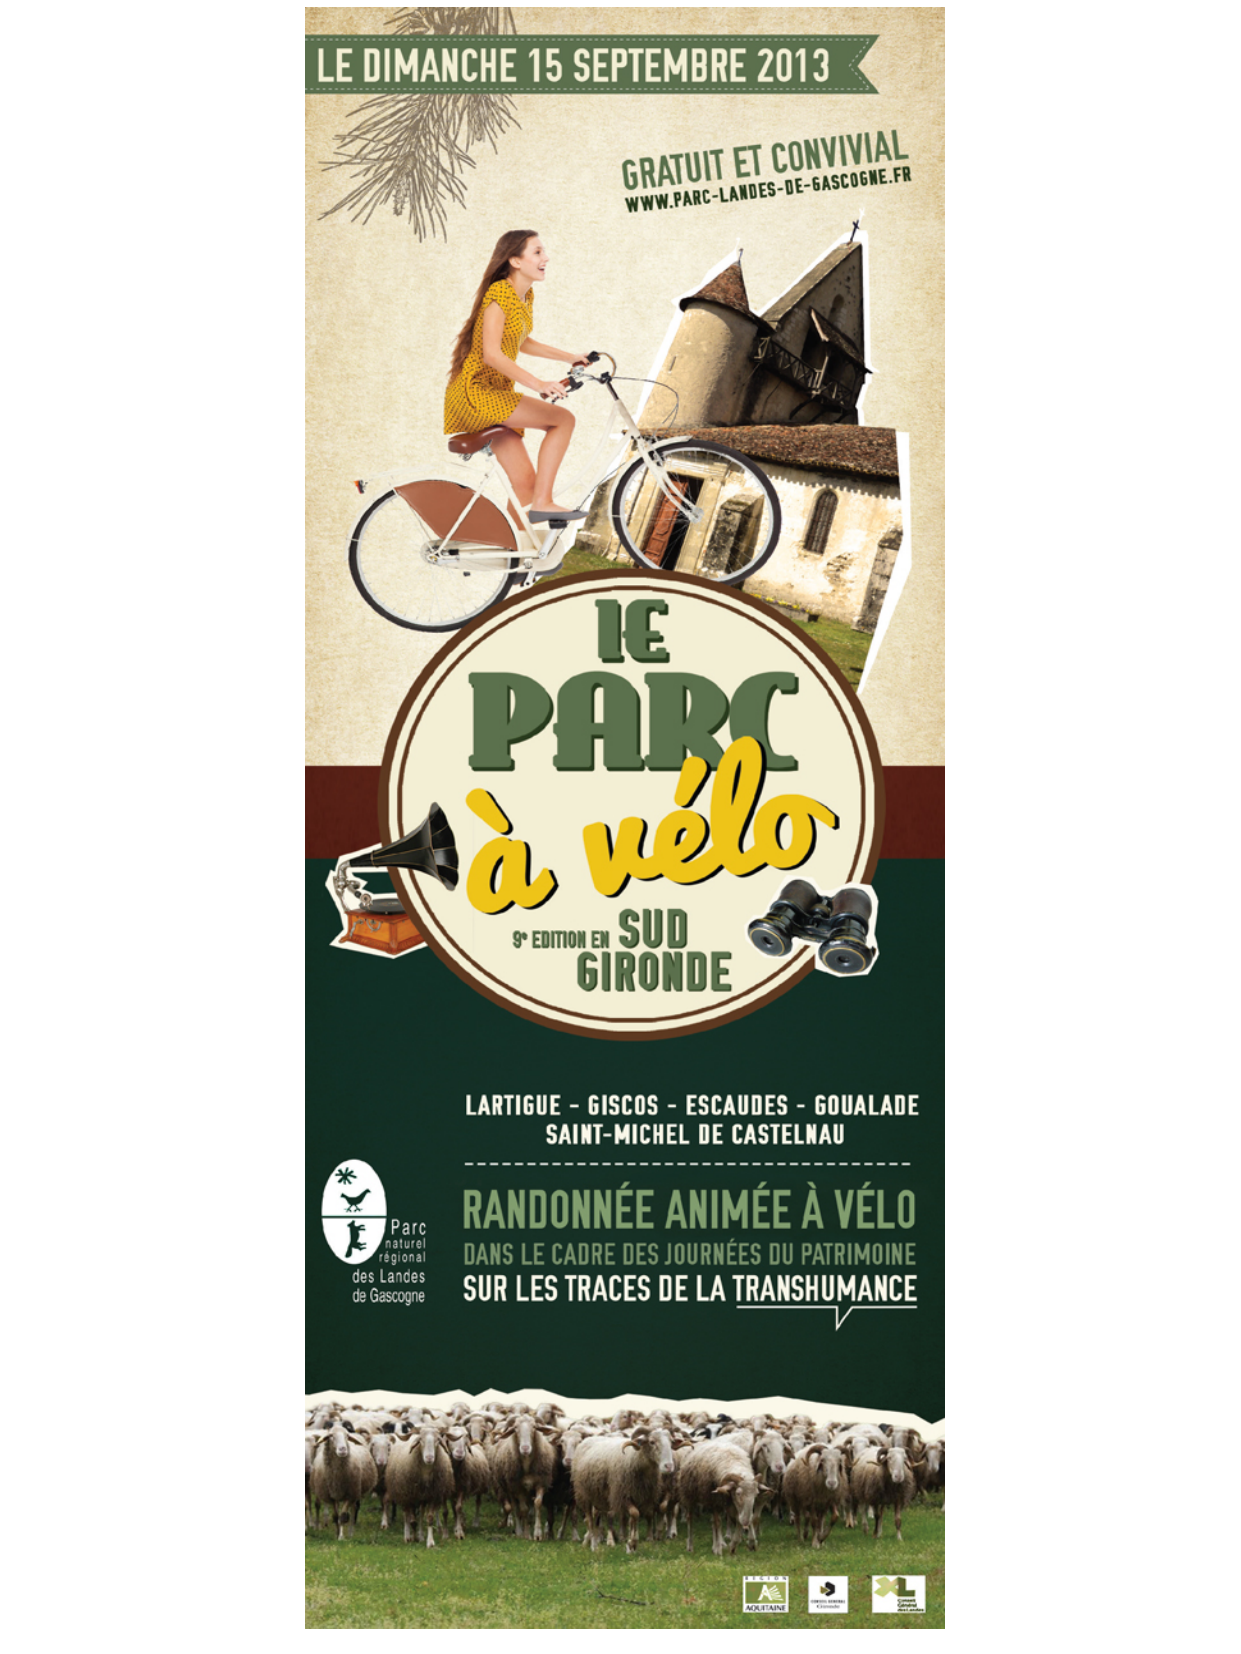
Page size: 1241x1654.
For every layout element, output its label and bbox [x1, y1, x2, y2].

picture [305, 7, 945, 1629]
